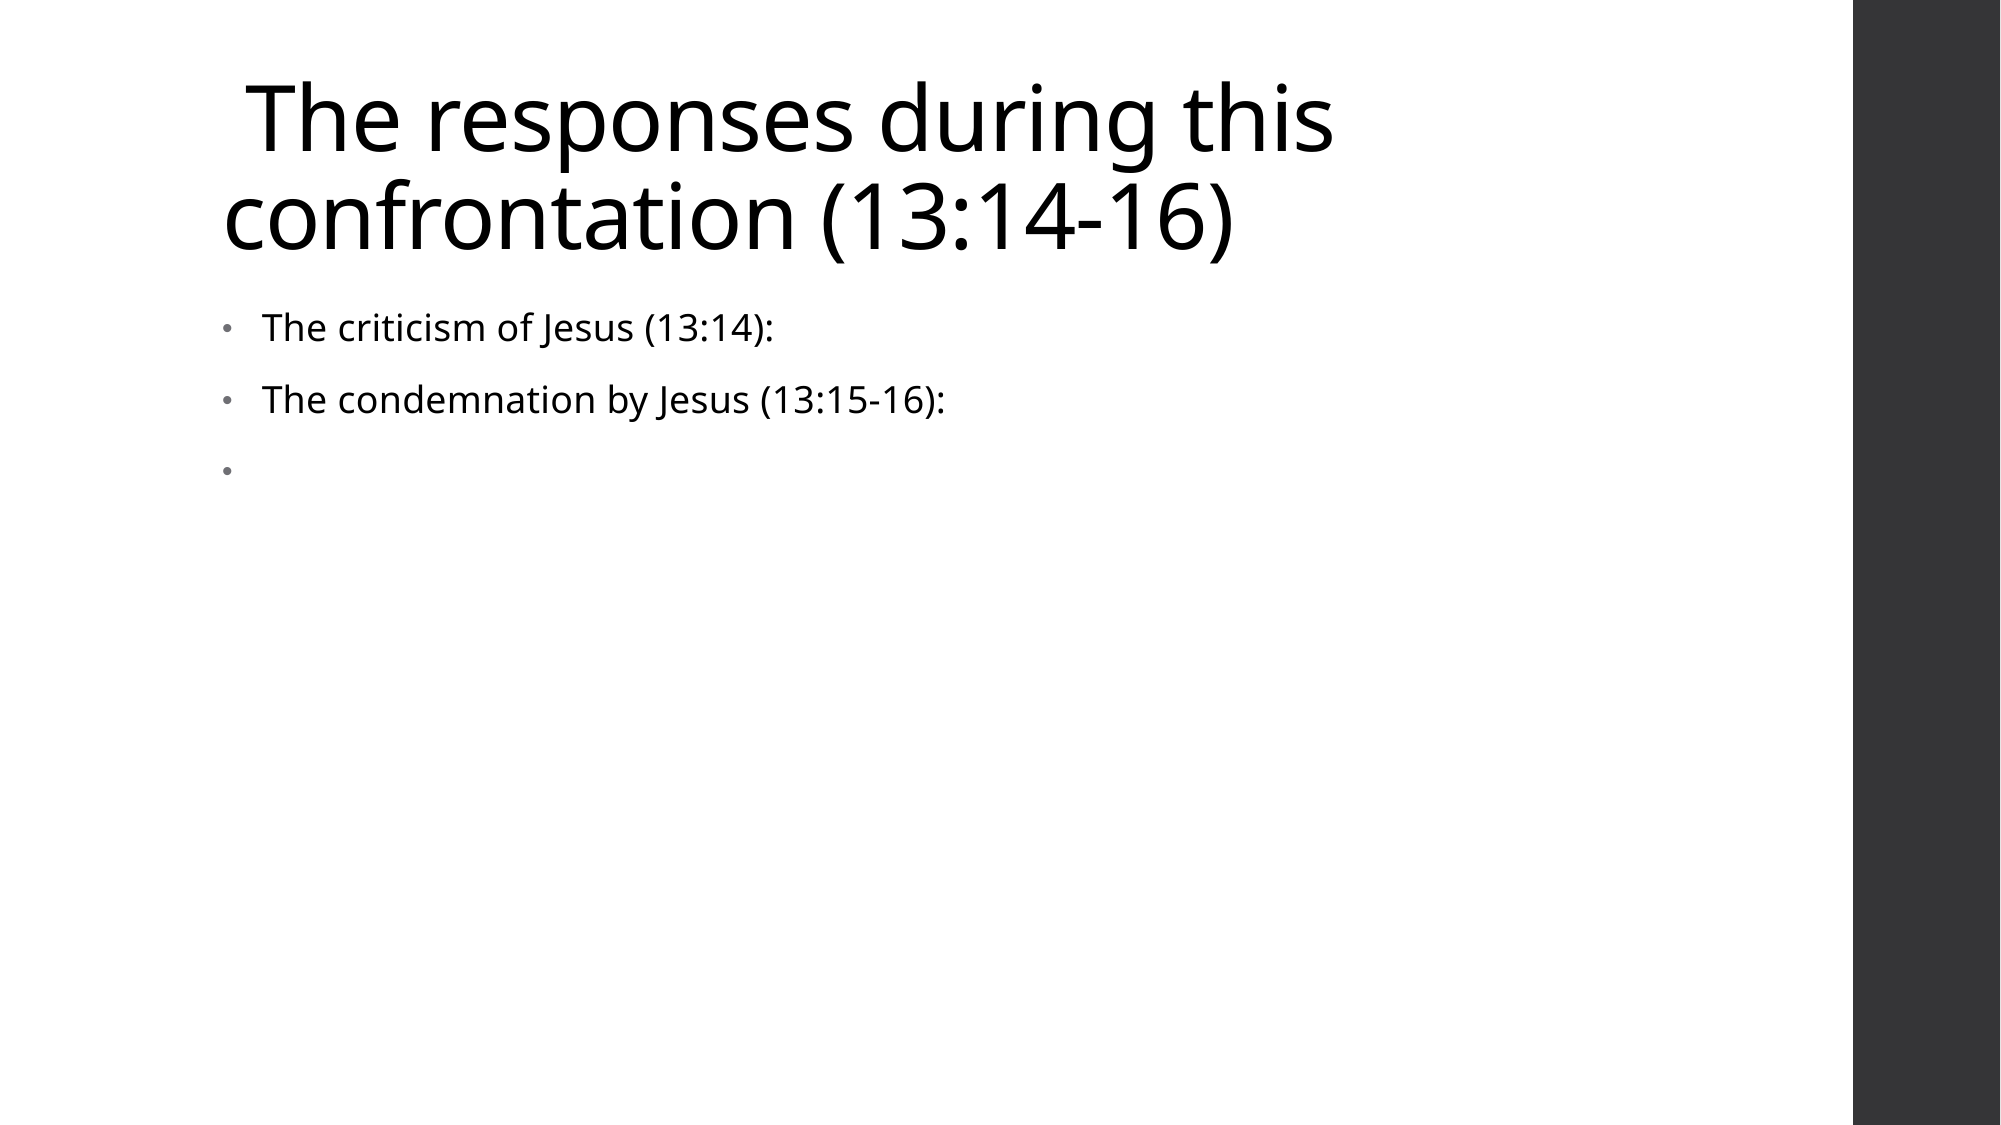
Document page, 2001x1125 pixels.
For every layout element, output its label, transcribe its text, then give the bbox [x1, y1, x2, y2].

title The responses during this confrontation (13:14-16) [206, 60, 1797, 278]
list The criticism of Jesus (13:14): The condemnation by Jesus (13:15-16): [206, 299, 1617, 1014]
